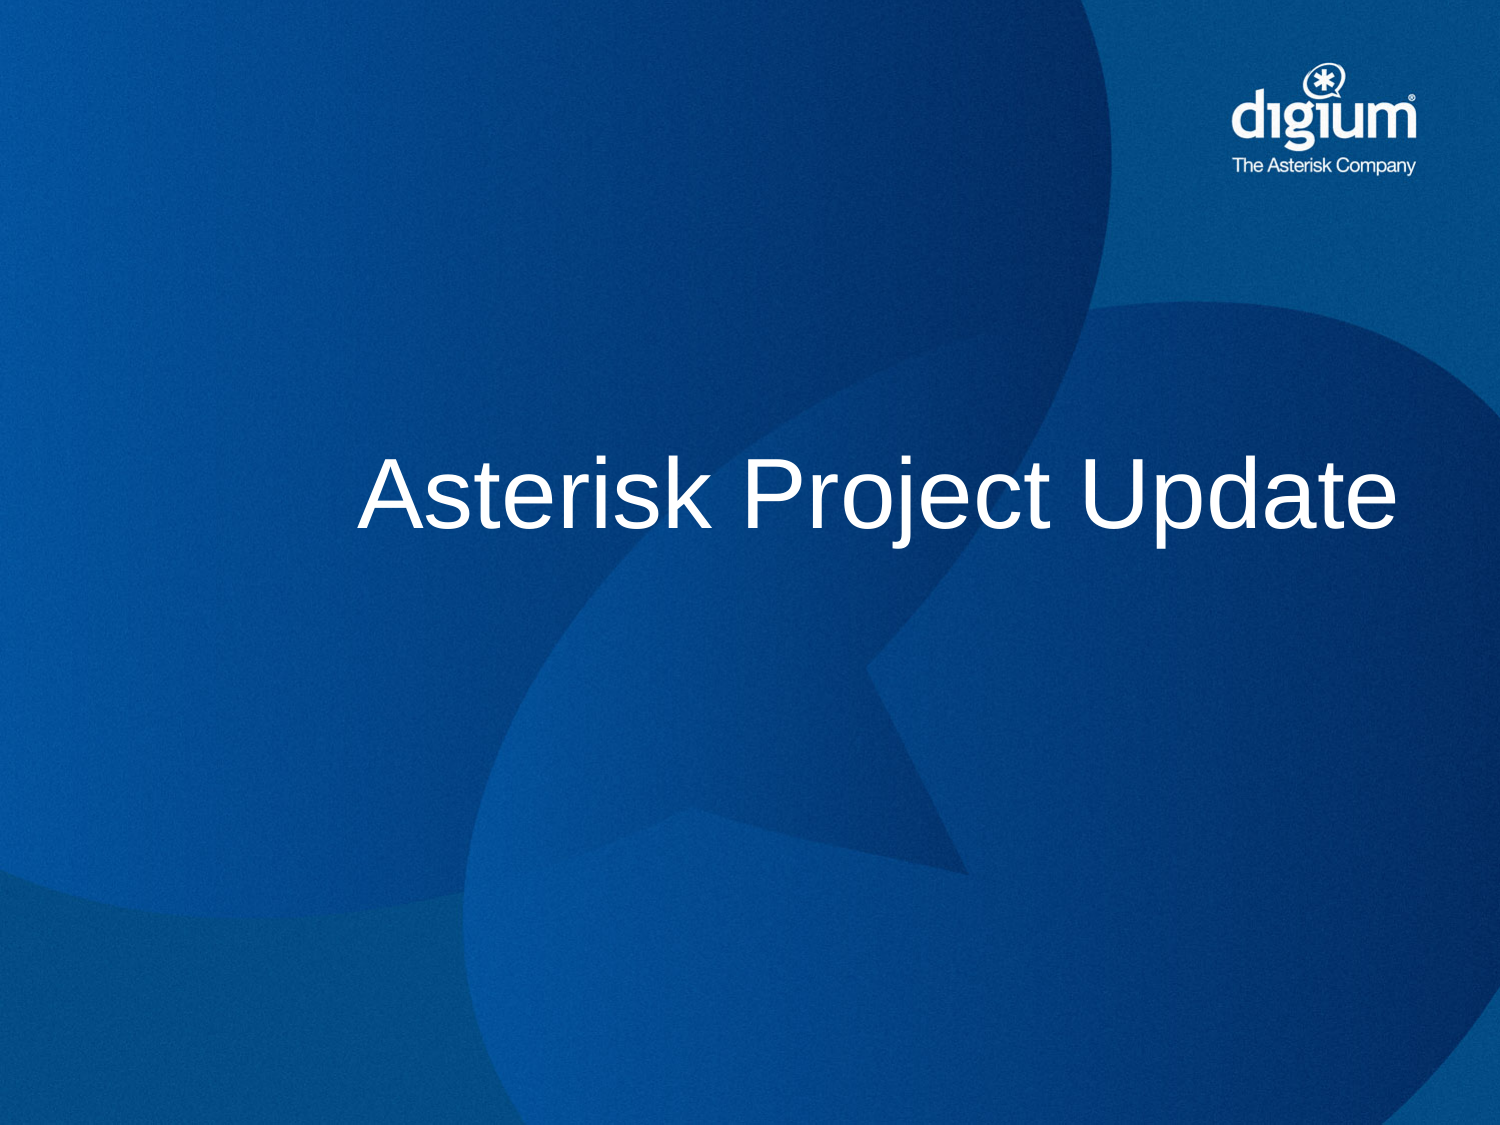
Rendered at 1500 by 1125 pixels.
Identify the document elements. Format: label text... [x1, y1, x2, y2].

picture [0, 0, 1500, 1125]
title Asterisk Project Update [201, 442, 1402, 665]
